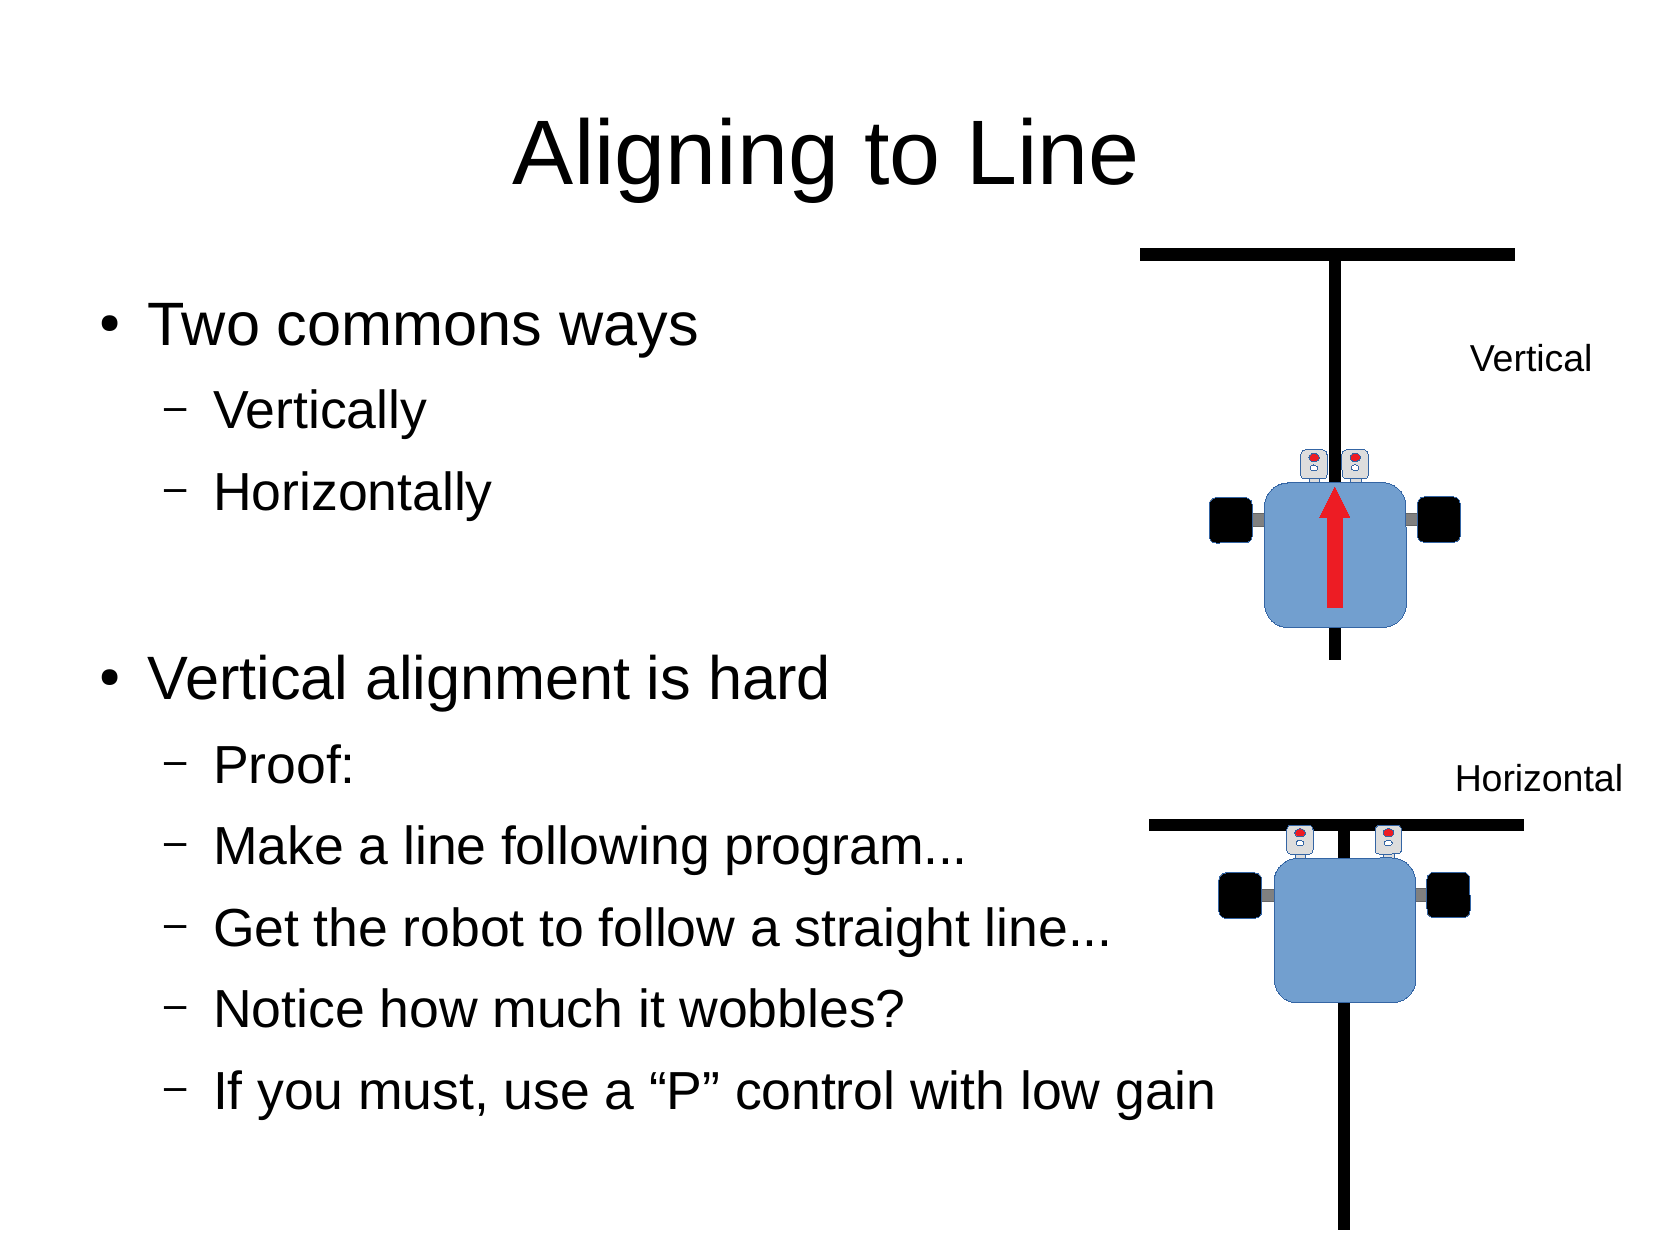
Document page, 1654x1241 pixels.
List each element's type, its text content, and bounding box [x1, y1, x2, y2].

list Two commons ways Vertically Horizontally Vertical alignment is hard Proof: Make a line following program... Get the robot to follow a straight line... Notice how much it wobbles? If you must, use a “P” control with low gain [82, 290, 1306, 1126]
text_box Horizontal [1440, 750, 1654, 849]
text_box Vertical [1455, 330, 1621, 387]
text_box [1218, 825, 1471, 1003]
title Aligning to Line [82, 49, 1571, 257]
text_box [1209, 449, 1461, 628]
